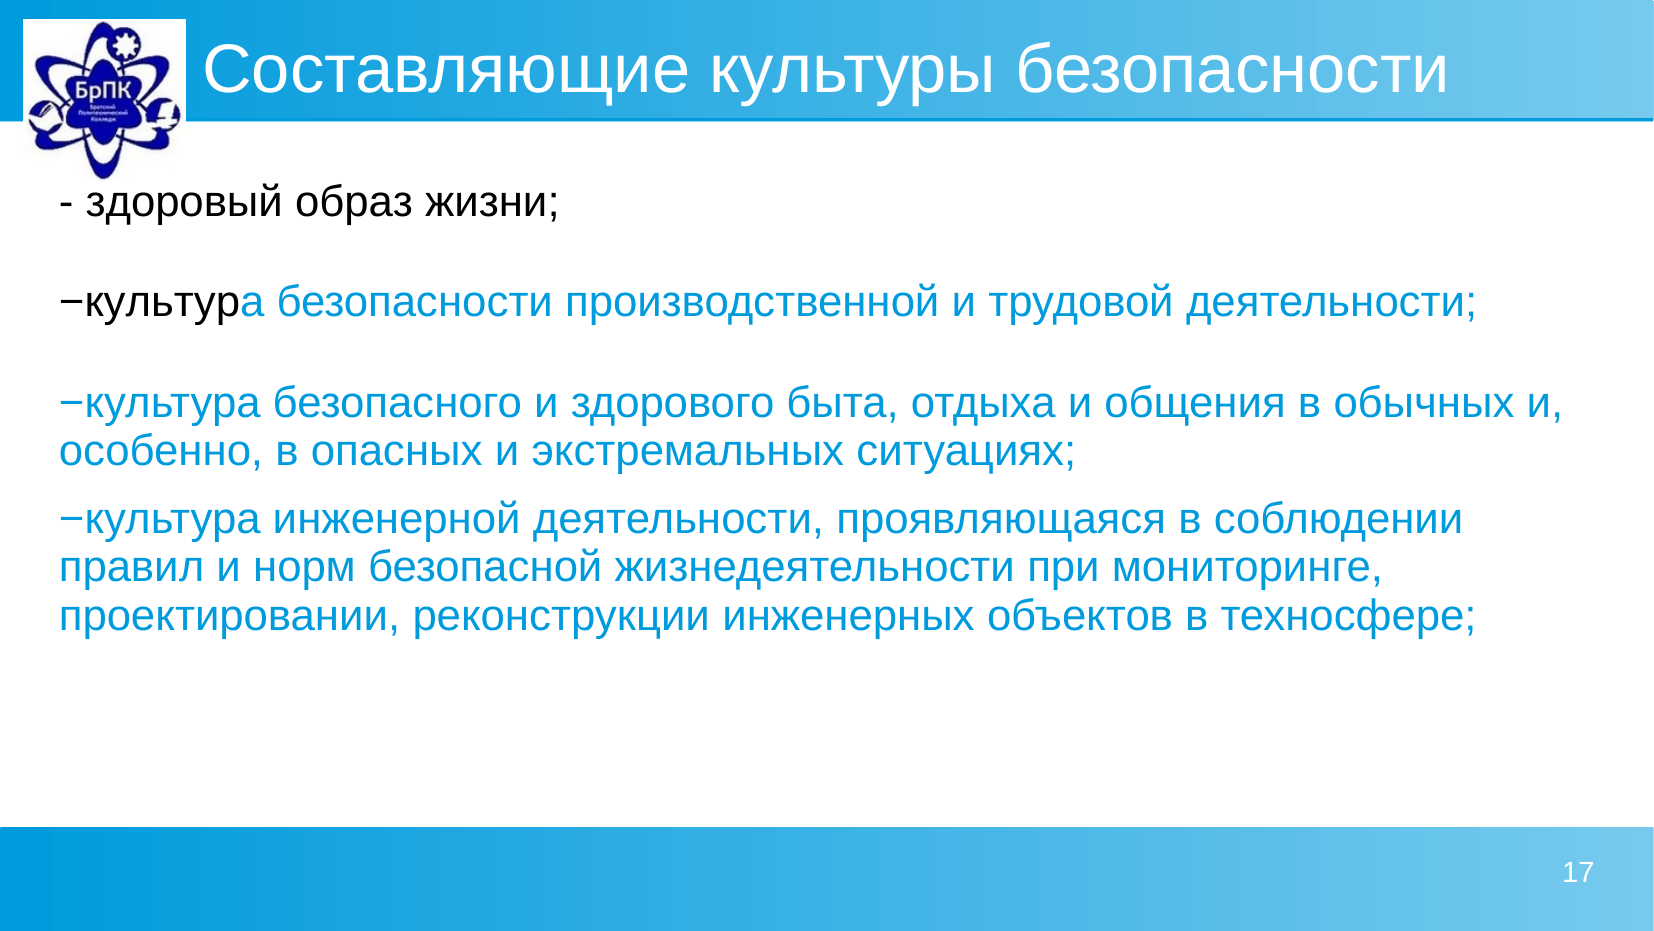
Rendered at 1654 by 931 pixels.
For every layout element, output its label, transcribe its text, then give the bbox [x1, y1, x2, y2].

list - здоровый образ жизни; −культура безопасности производственной и трудовой деятельности; −культура безопасного и здорового быта, отдыха и общения в обычных и, особенно, в опасных и экстремальных ситуациях; −культура инженерной деятельности, проявляющаяся в соблюдении правил и норм безопасной жизнедеятельности при мониторинге, проектировании, реконструкции инженерных объектов в техносфере; [59, 177, 1595, 768]
title Составляющие культуры безопасности [186, 29, 1595, 108]
picture [23, 20, 186, 182]
